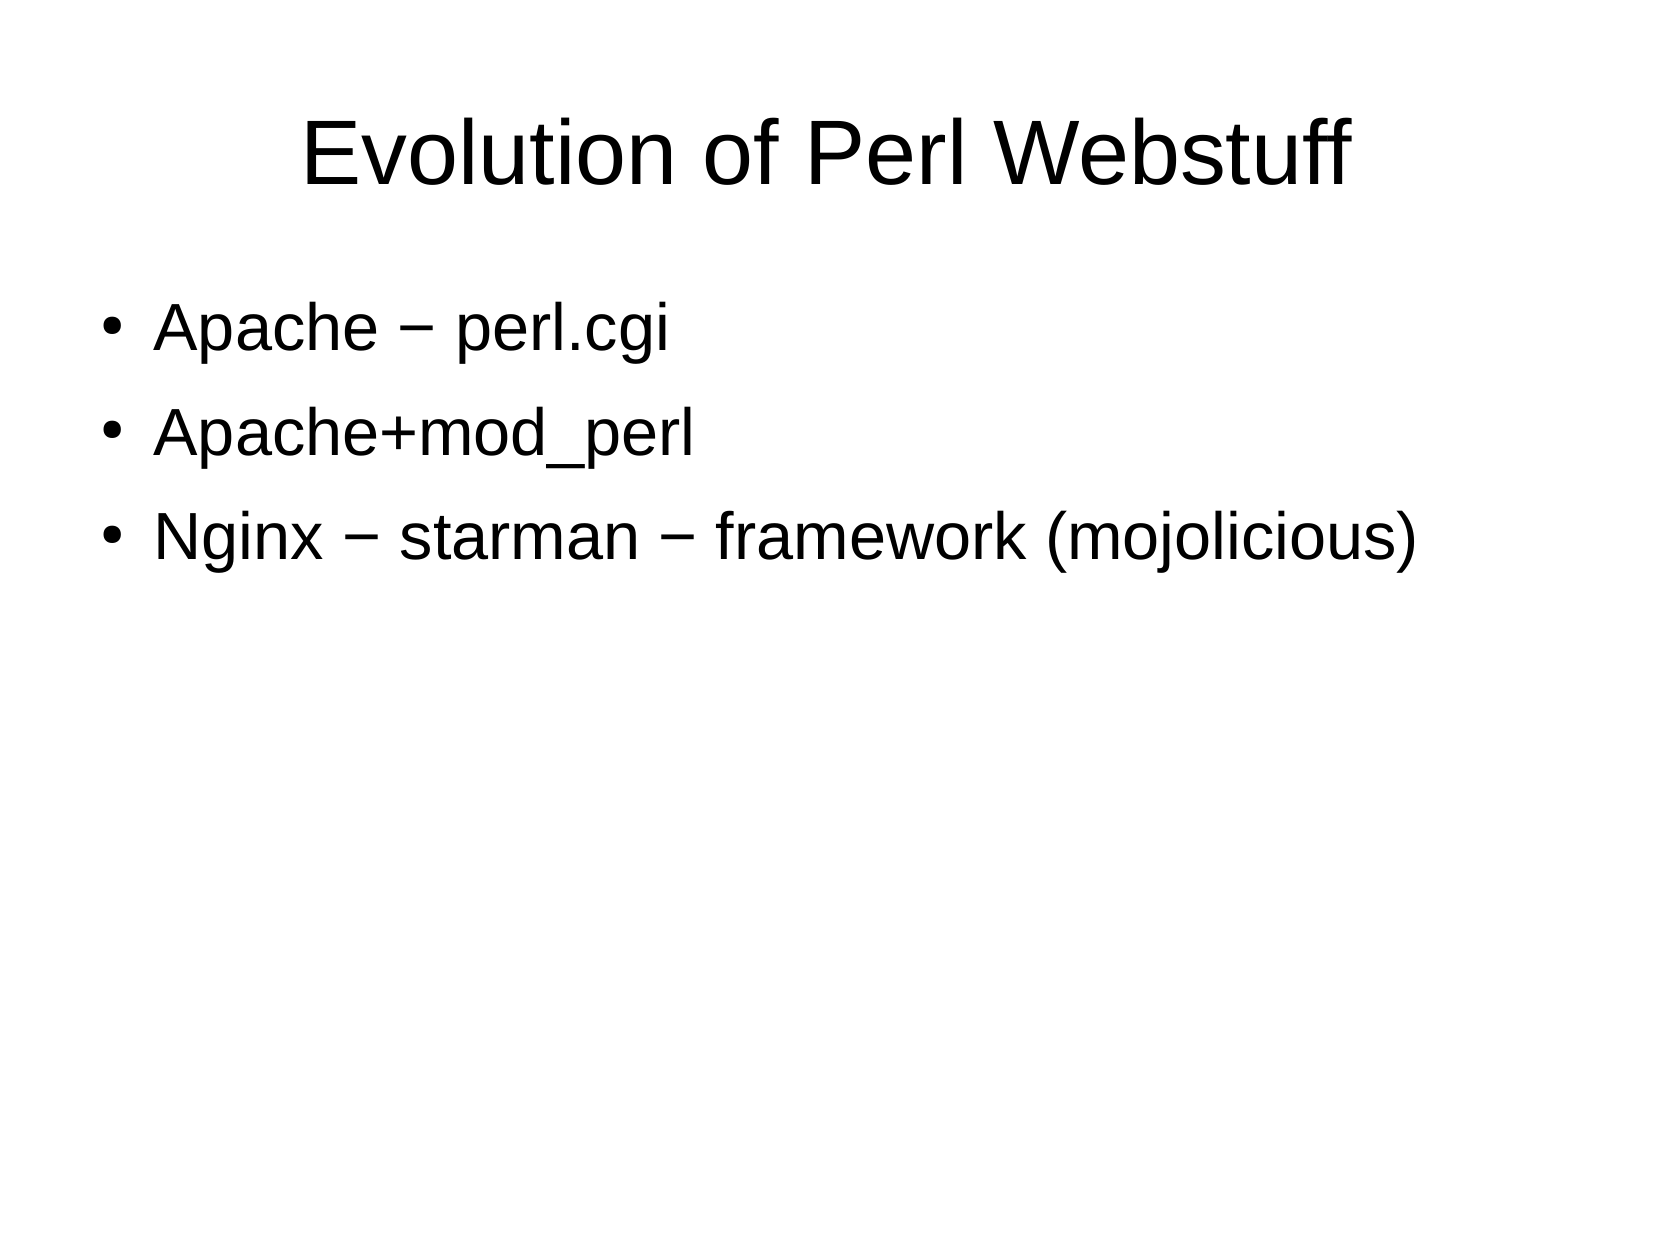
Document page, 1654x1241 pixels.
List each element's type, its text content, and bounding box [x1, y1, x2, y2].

list Apache − perl.cgi Apache+mod_perl Nginx − starman − framework (mojolicious) [82, 290, 1571, 1010]
title Evolution of Perl Webstuff [82, 49, 1571, 257]
